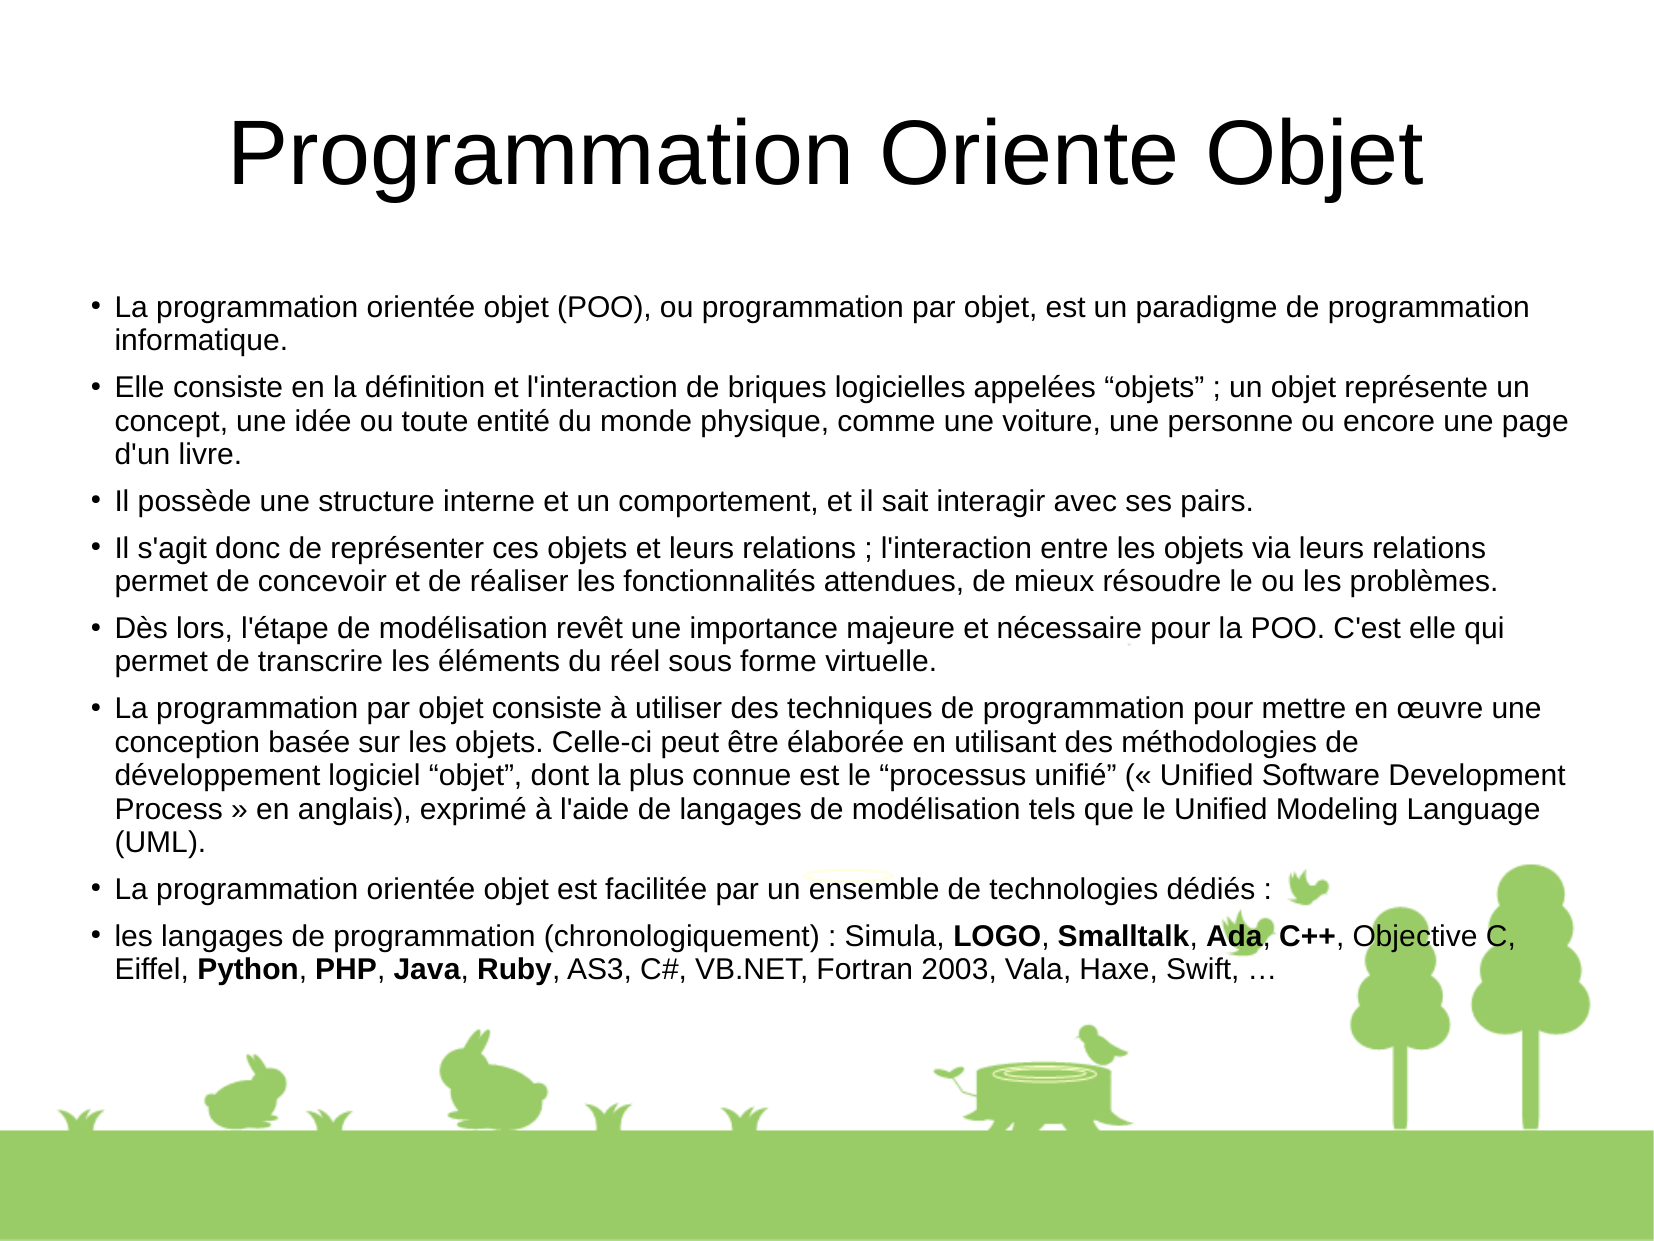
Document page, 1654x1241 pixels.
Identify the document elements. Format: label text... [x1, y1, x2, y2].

picture [0, 0, 1654, 1241]
list La programmation orientée objet (POO), ou programmation par objet, est un paradigme de programmation informatique. Elle consiste en la définition et l'interaction de briques logicielles appelées “objets” ; un objet représente un concept, une idée ou toute entité du monde physique, comme une voiture, une personne ou encore une page d'un livre. Il possède une structure interne et un comportement, et il sait interagir avec ses pairs. Il s'agit donc de représenter ces objets et leurs relations ; l'interaction entre les objets via leurs relations permet de concevoir et de réaliser les fonctionnalités attendues, de mieux résoudre le ou les problèmes. Dès lors, l'étape de modélisation revêt une importance majeure et nécessaire pour la POO. C'est elle qui permet de transcrire les éléments du réel sous forme virtuelle. La programmation par objet consiste à utiliser des techniques de programmation pour mettre en œuvre une conception basée sur les objets. Celle-ci peut être élaborée en utilisant des méthodologies de développement logiciel “objet”, dont la plus connue est le “processus unifié” (« Unified Software Development Process » en anglais), exprimé à l'aide de langages de modélisation tels que le Unified Modeling Language (UML). La programmation orientée objet est facilitée par un ensemble de technologies dédiés : les langages de programmation (chronologiquement) : Simula, LOGO, Smalltalk, Ada, C++, Objective C, Eiffel, Python, PHP, Java, Ruby, AS3, C#, VB.NET, Fortran 2003, Vala, Haxe, Swift, … [82, 290, 1571, 1010]
title Programmation Oriente Objet [82, 49, 1571, 257]
